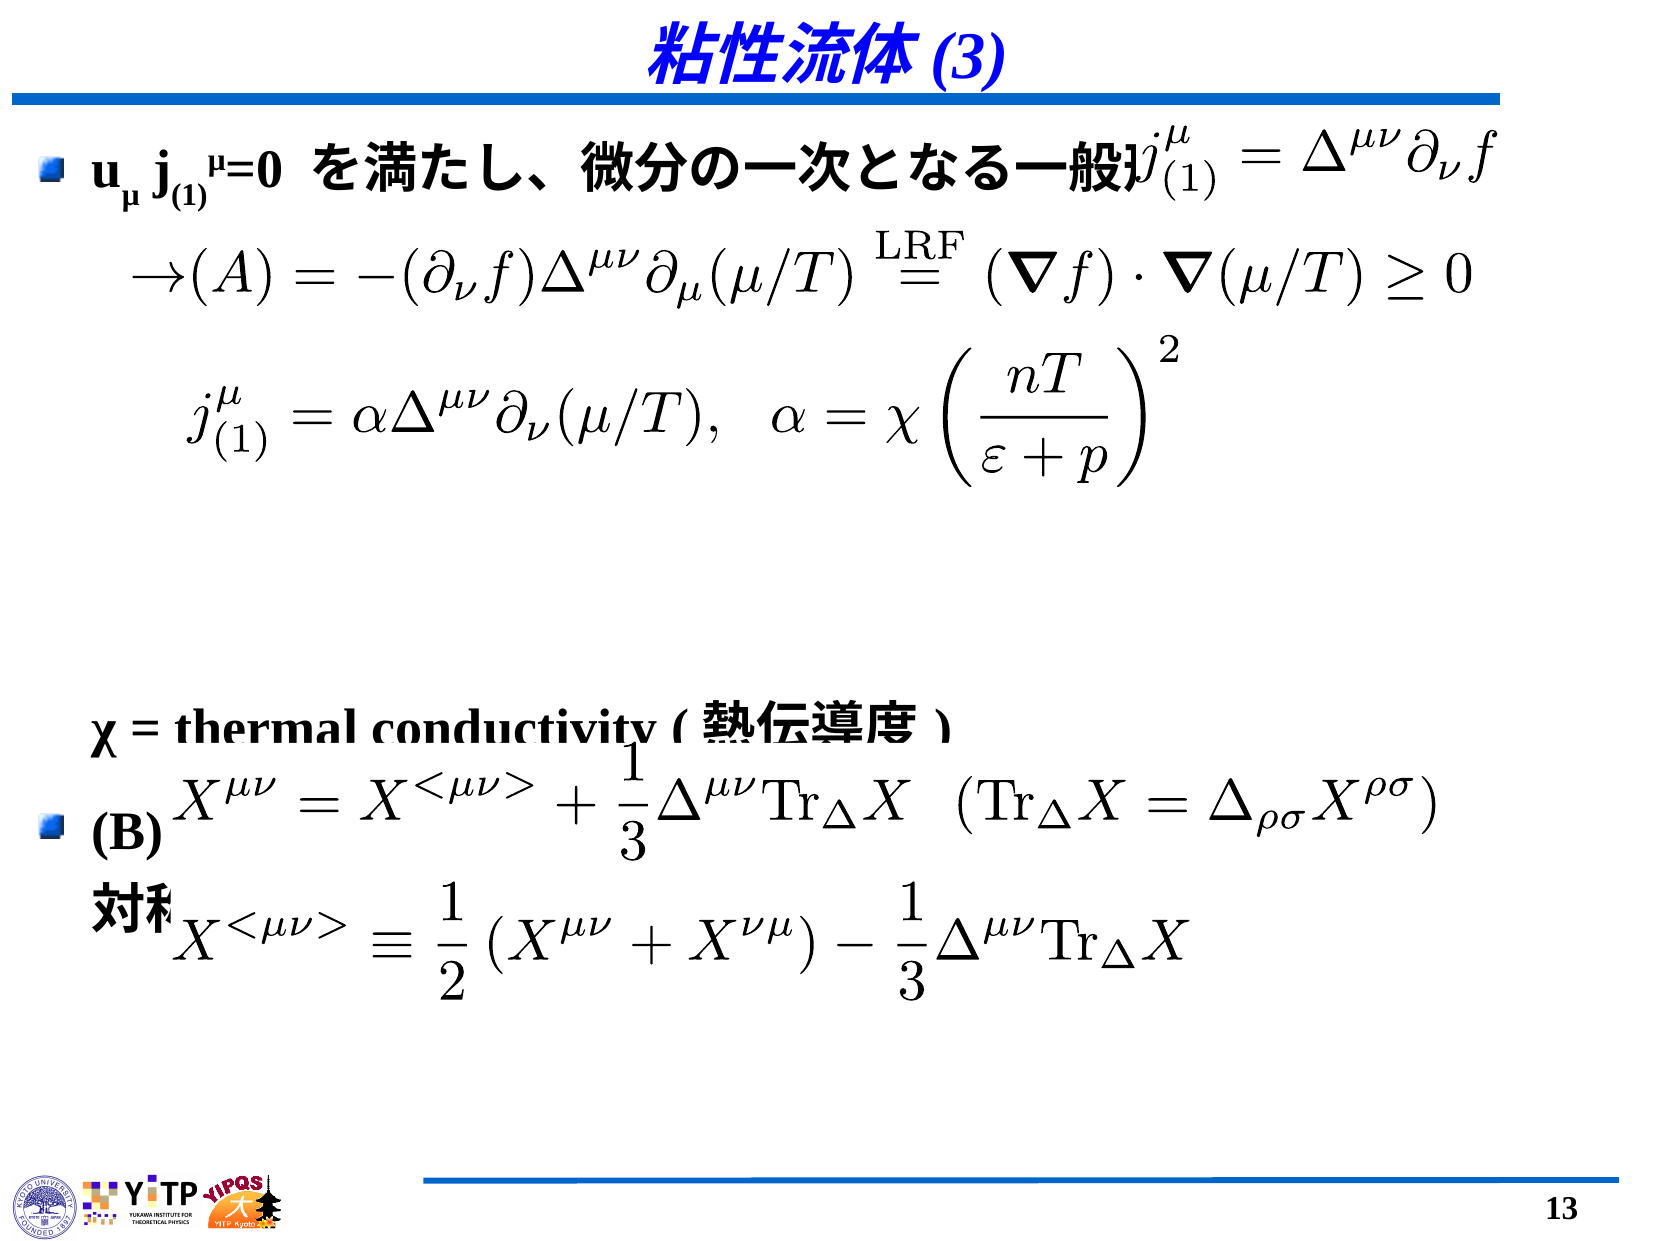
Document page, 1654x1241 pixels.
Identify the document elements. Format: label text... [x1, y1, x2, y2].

picture [11, 1170, 281, 1241]
list uμ j(1)μ=0 を満たし、微分の一次となる一般形 χ = thermal conductivity (熱伝導度) (B)項ではテンソルを分解して考える。 対称で横成分のみ(uμと直交)のテンソルを考えるので、 X<μν>は symmetric, traceless, transverse tensor [20, 124, 1621, 1137]
title 粘性流体(3) [0, 0, 1654, 99]
text_box [129, 230, 1474, 488]
text_box [170, 741, 1442, 1001]
text_box [1135, 124, 1501, 201]
